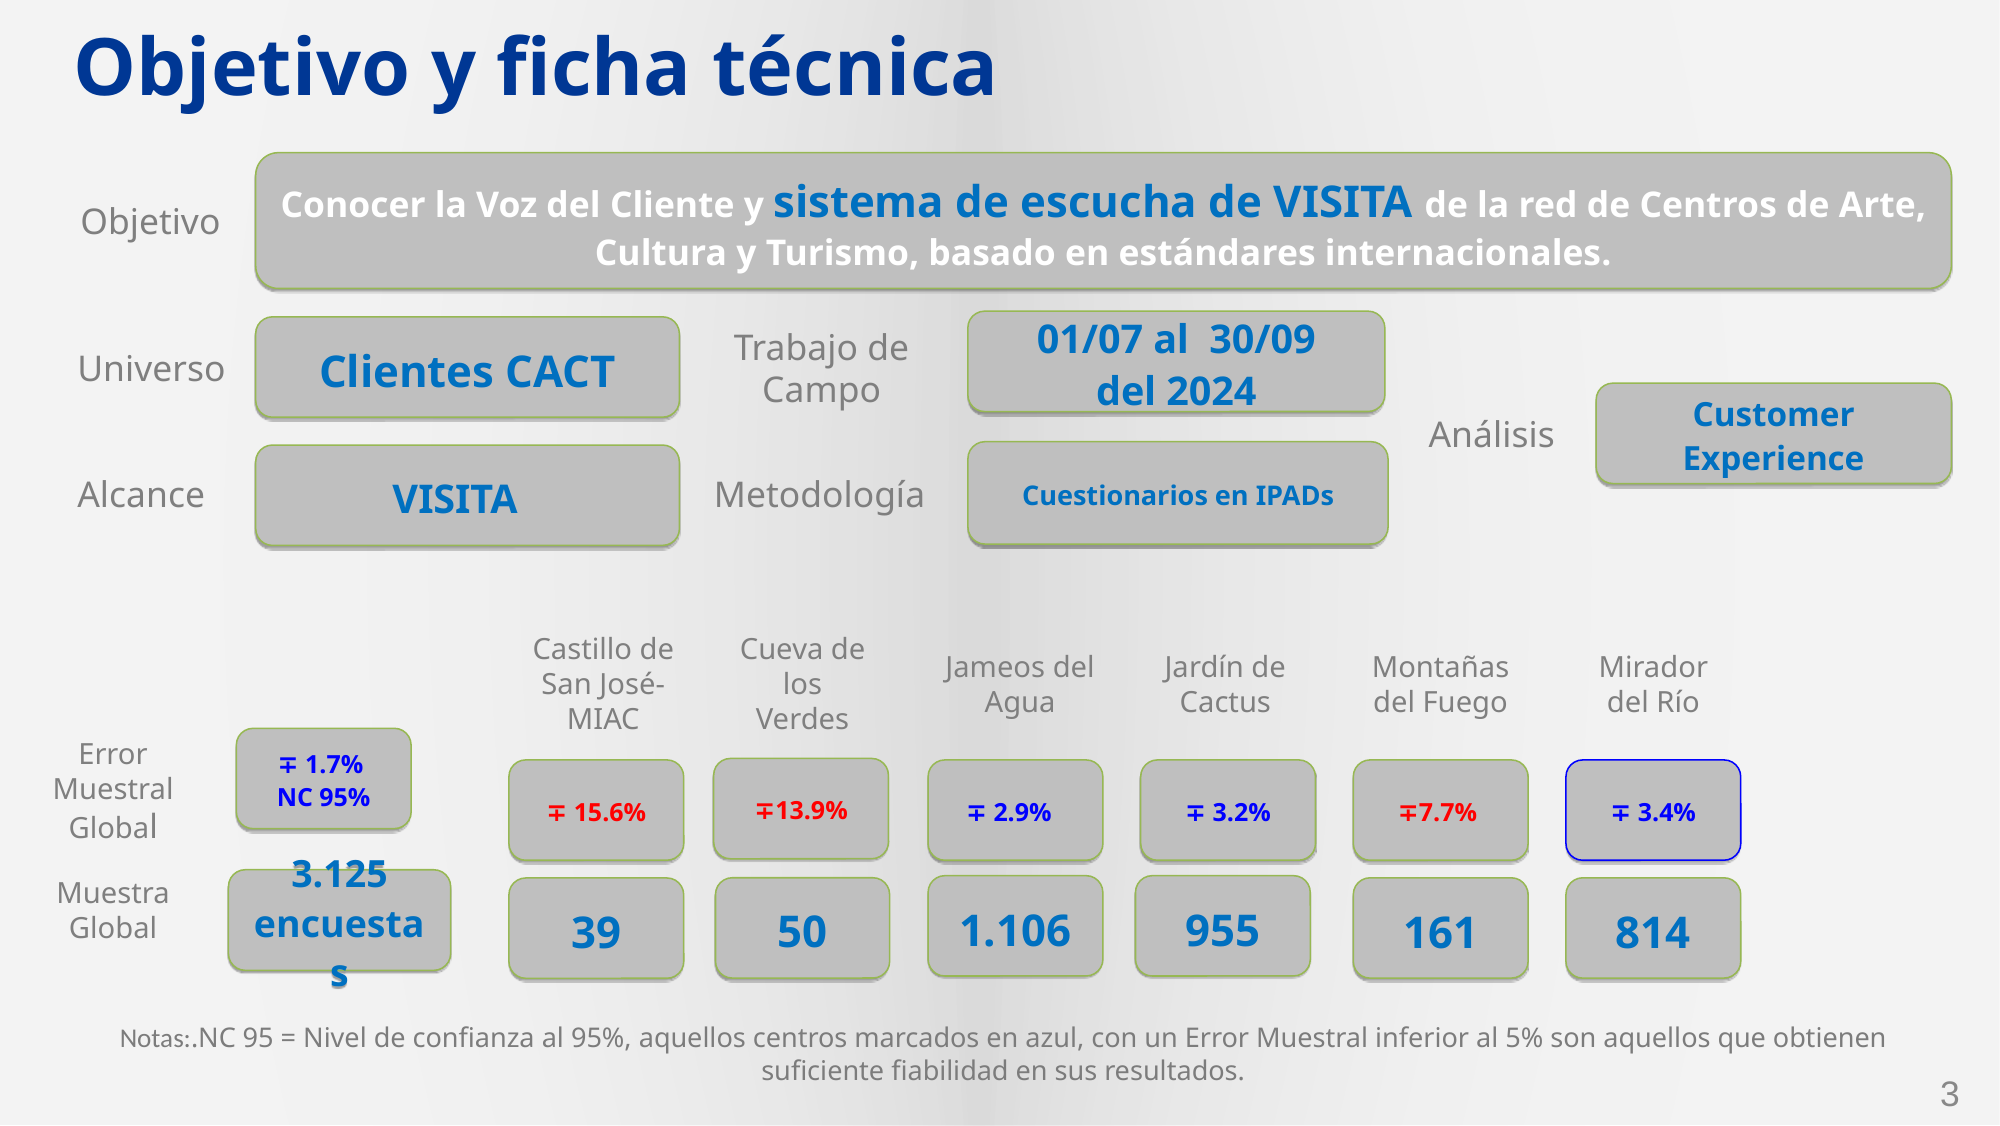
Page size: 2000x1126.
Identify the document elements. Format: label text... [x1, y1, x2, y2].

text_box Jameos del Agua [913, 629, 1116, 736]
text_box ∓13.9% [713, 758, 889, 859]
text_box ∓ 15.6% [508, 759, 684, 861]
text_box 01/07 al 30/09 del 2024 [967, 311, 1385, 412]
text_box Conocer la Voz del Cliente y sistema de escucha de VISITA de la red de Centros de Arte, Cultura y Turismo, basado en estándares internacionales. [255, 152, 1952, 289]
title Objetivo y ficha técnica [55, 2, 1934, 126]
text_box 1.106 [928, 875, 1103, 977]
text_box ∓ 2.9% [928, 759, 1103, 861]
text_box Customer Experience [1596, 383, 1952, 484]
text_box 955 [1135, 875, 1311, 977]
text_box Mirador del Río [1565, 630, 1741, 736]
text_box 814 [1565, 877, 1741, 979]
text_box Clientes CACT [255, 316, 679, 418]
text_box 50 [715, 877, 890, 979]
text_box 39 [508, 877, 684, 979]
text_box Montañas del Fuego [1353, 630, 1529, 736]
text_box Muestra Global [0, 865, 229, 954]
text_box Error Muestral Global [0, 725, 227, 855]
text_box Universo [47, 336, 255, 398]
text_box ∓ 3.4% [1565, 759, 1741, 861]
text_box Objetivo [46, 190, 255, 251]
text_box Cueva de los Verdes [715, 629, 890, 736]
text_box Notas:.NC 95 = Nivel de confianza al 95%, aquellos centros marcados en azul, con un Error Muestral inferior al 5% son aquellos que obtienen suficiente fiabilidad en sus resultados. [54, 1011, 1952, 1126]
text_box ∓ 1.7% NC 95% [236, 728, 412, 829]
text_box Jardín de Cactus [1116, 629, 1334, 736]
slide_number 3 [1609, 1062, 1960, 1122]
text_box Cuestionarios en IPADs [967, 441, 1389, 545]
text_box 3.125 encuestas [228, 869, 451, 971]
text_box Trabajo de Campo [679, 315, 964, 419]
text_box Castillo de San José-MIAC [491, 629, 715, 736]
text_box ∓7.7% [1353, 759, 1529, 861]
text_box ∓ 3.2% [1140, 759, 1316, 861]
text_box Análisis [1387, 402, 1596, 464]
text_box Metodología [682, 462, 967, 524]
text_box VISITA [255, 445, 680, 546]
text_box 161 [1353, 877, 1529, 979]
text_box Alcance [36, 462, 255, 524]
